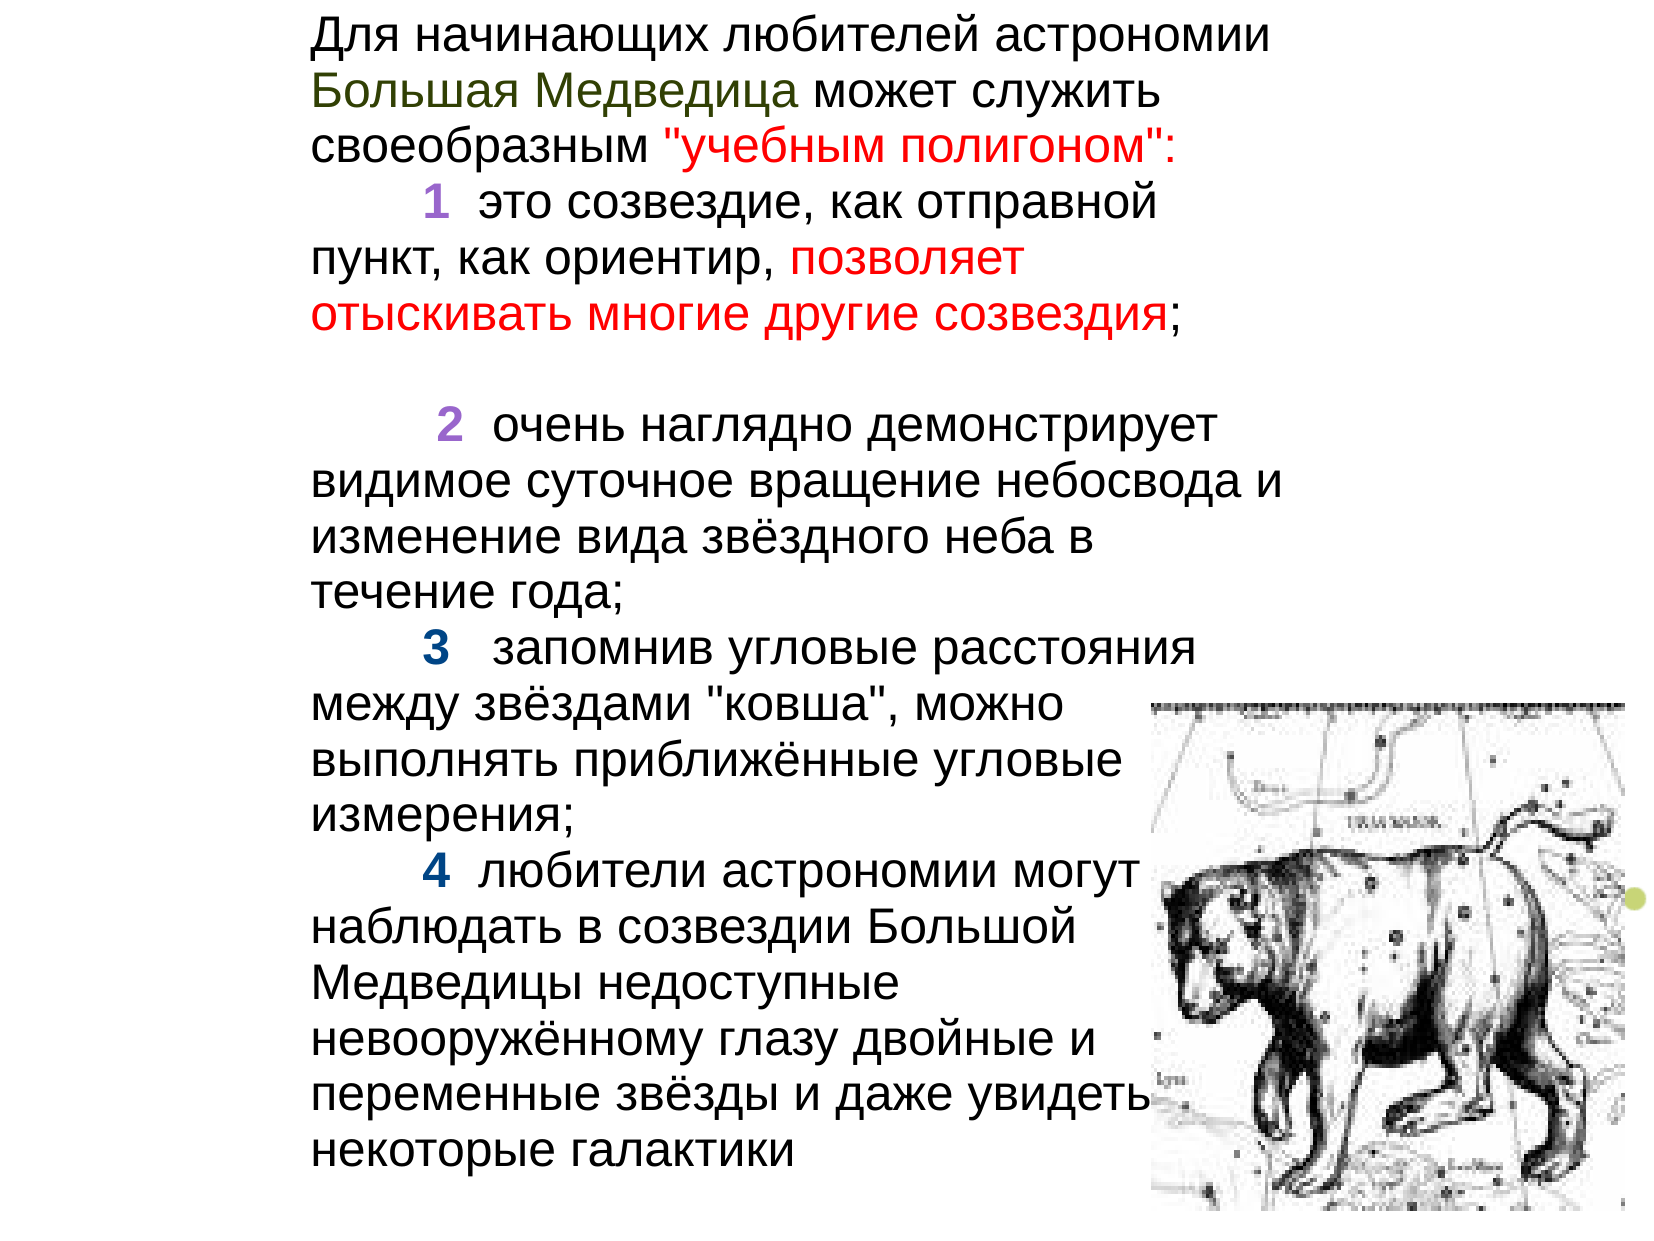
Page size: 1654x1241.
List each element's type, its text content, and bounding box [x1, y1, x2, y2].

text_box Для начинающих любителей астрономии Большая Медведица может служить своеобразным "учебным полигоном": 1 это созвездие, как отправной пункт, как ориентир, позволяет отыскивать многие другие созвездия; 2 очень наглядно демонстрирует видимое суточное вращение небосвода и изменение вида звёздного неба в течение года; 3 запомнив угловые расстояния между звёздами "ковша", можно выполнять приближённые угловые измерения; 4 любители астрономии могут наблюдать в созвездии Большой Медведицы недоступные невооружённому глазу двойные и переменные звёзды и даже увидеть некоторые галактики [295, 0, 1300, 1191]
picture [1151, 703, 1654, 1211]
